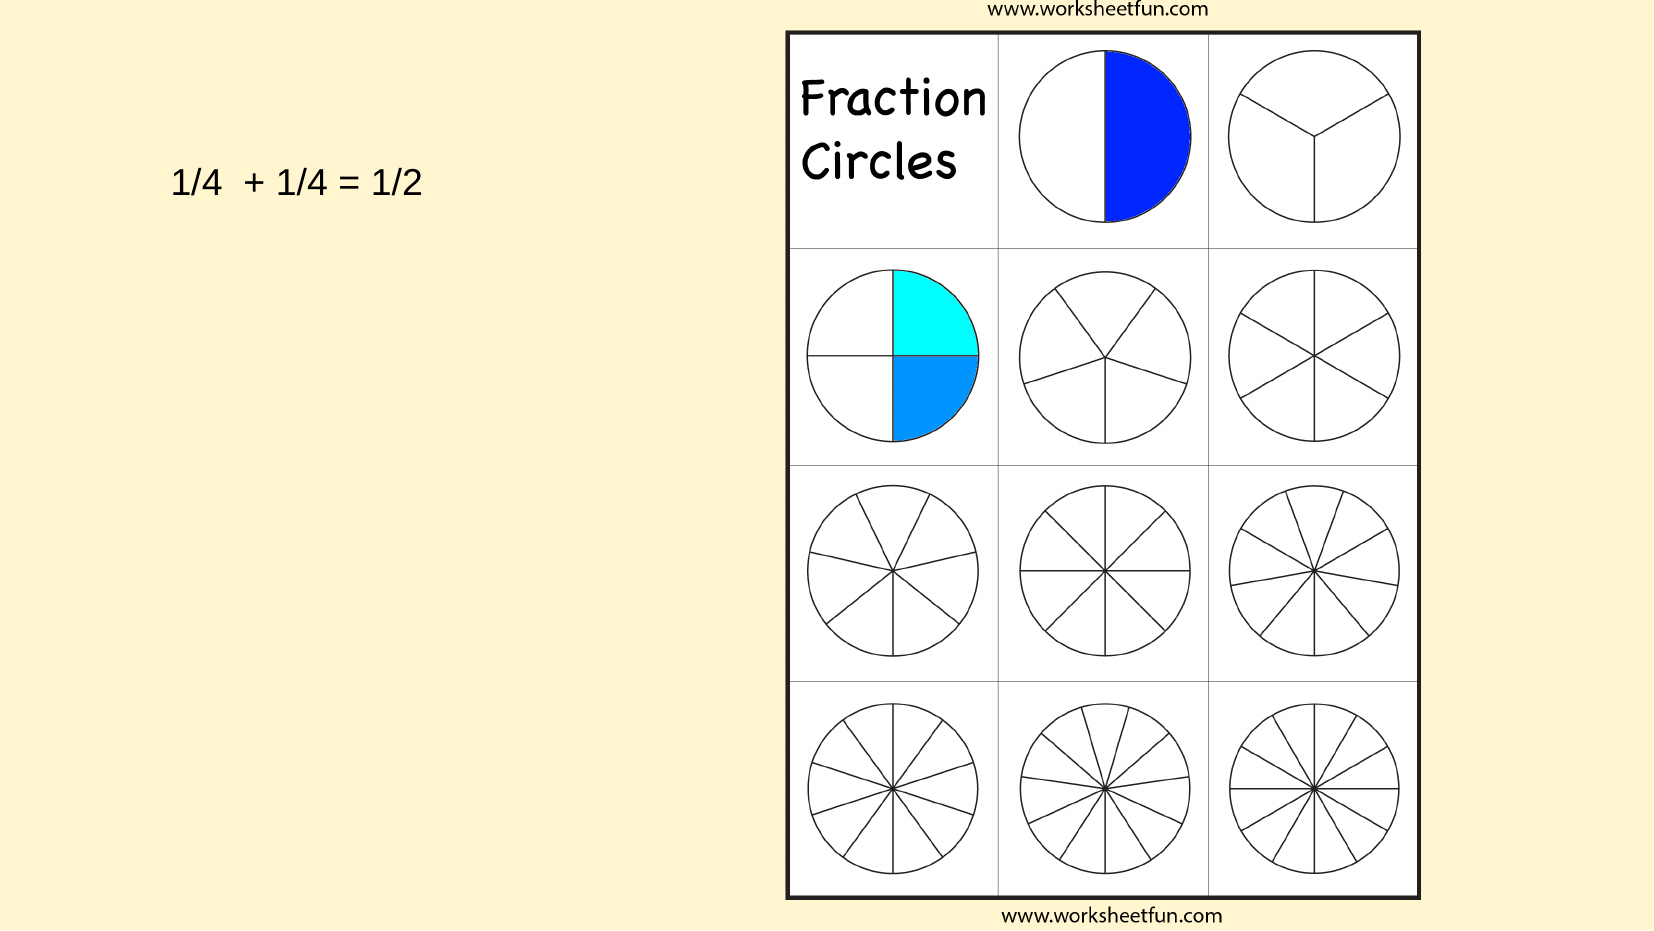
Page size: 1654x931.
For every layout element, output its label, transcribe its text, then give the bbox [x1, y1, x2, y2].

picture [785, 0, 1421, 928]
text_box 1/4 + 1/4 = 1/2 [155, 154, 449, 212]
